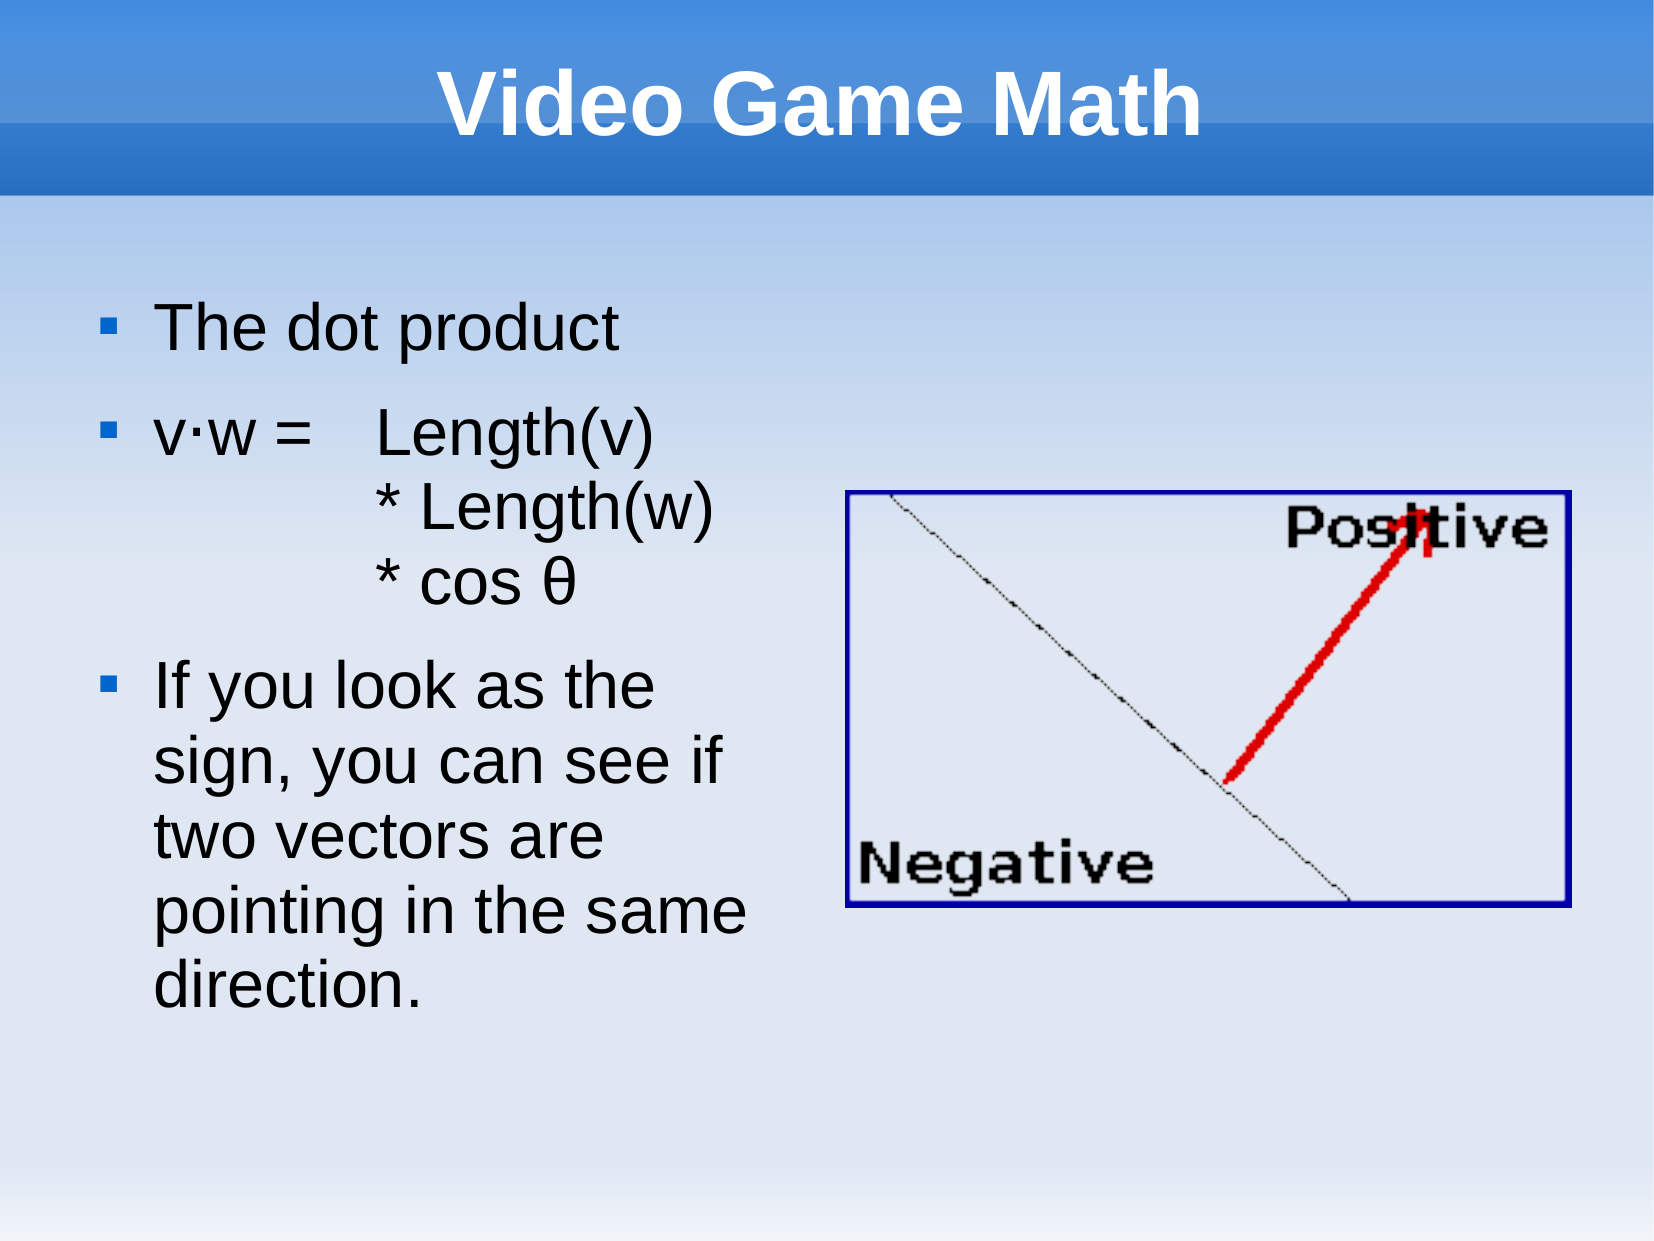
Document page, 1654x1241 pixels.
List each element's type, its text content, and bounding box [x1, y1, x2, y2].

list The dot product v⋅w = Length(v) * Length(w) * cos θ If you look as the sign, you can see if two vectors are pointing in the same direction. [82, 290, 809, 1109]
title Video Game Math [76, 0, 1565, 208]
picture [0, 0, 1654, 1241]
